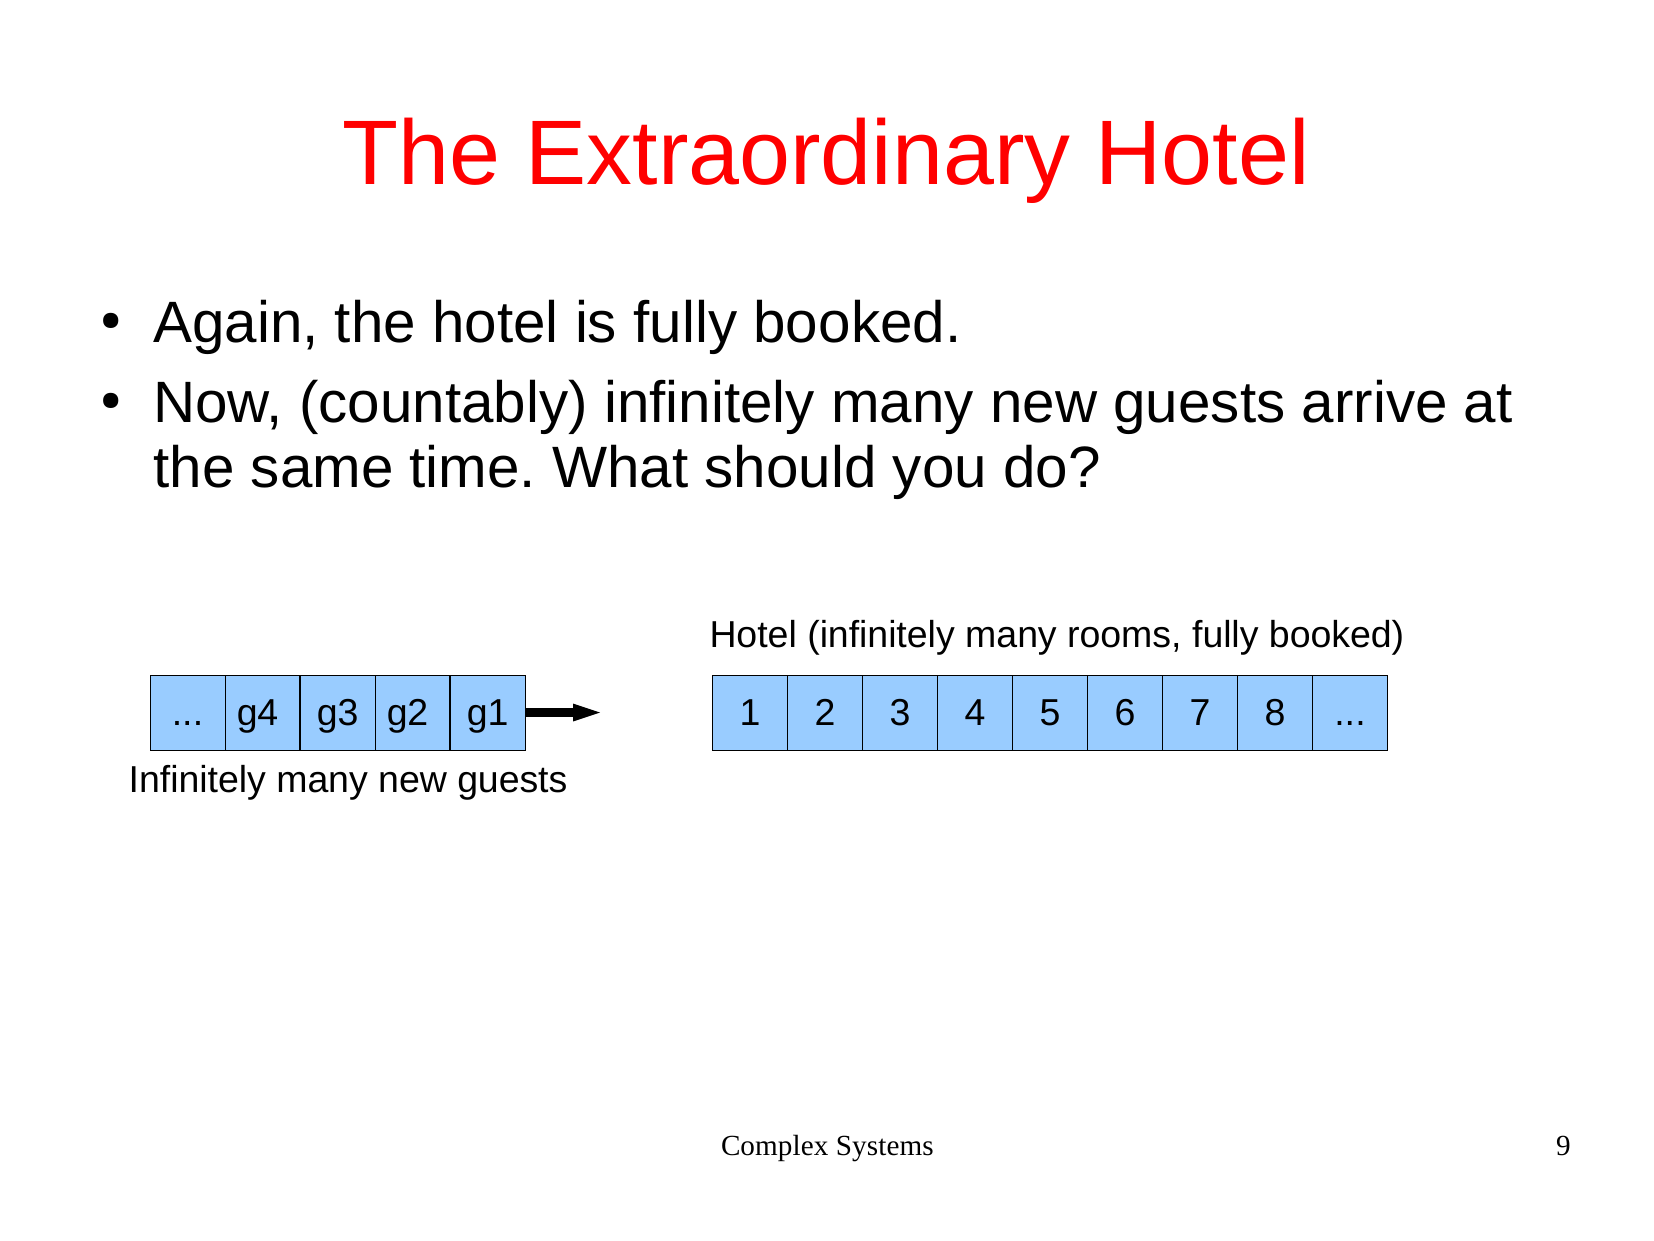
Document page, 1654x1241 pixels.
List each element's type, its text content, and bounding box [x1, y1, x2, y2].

text_box ... [150, 675, 226, 751]
text_box g4 [226, 675, 300, 751]
text_box Hotel (infinitely many rooms, fully booked) [694, 605, 1420, 663]
text_box 5 [1012, 675, 1087, 751]
text_box 4 [937, 675, 1012, 751]
text_box 8 [1237, 675, 1312, 751]
text_box Infinitely many new guests [112, 750, 585, 810]
text_box 1 [712, 675, 787, 751]
text_box 6 [1087, 675, 1162, 751]
text_box g3 [300, 675, 376, 751]
title The Extraordinary Hotel [82, 49, 1571, 257]
text_box g2 [376, 675, 450, 751]
text_box 3 [862, 675, 937, 751]
text_box 7 [1162, 675, 1237, 751]
list Again, the hotel is fully booked. Now, (countably) infinitely many new guests arrive at the same time. What should you do? [82, 290, 1571, 1109]
text_box g1 [450, 675, 526, 751]
text_box ... [1312, 675, 1388, 751]
text_box 2 [787, 675, 862, 751]
